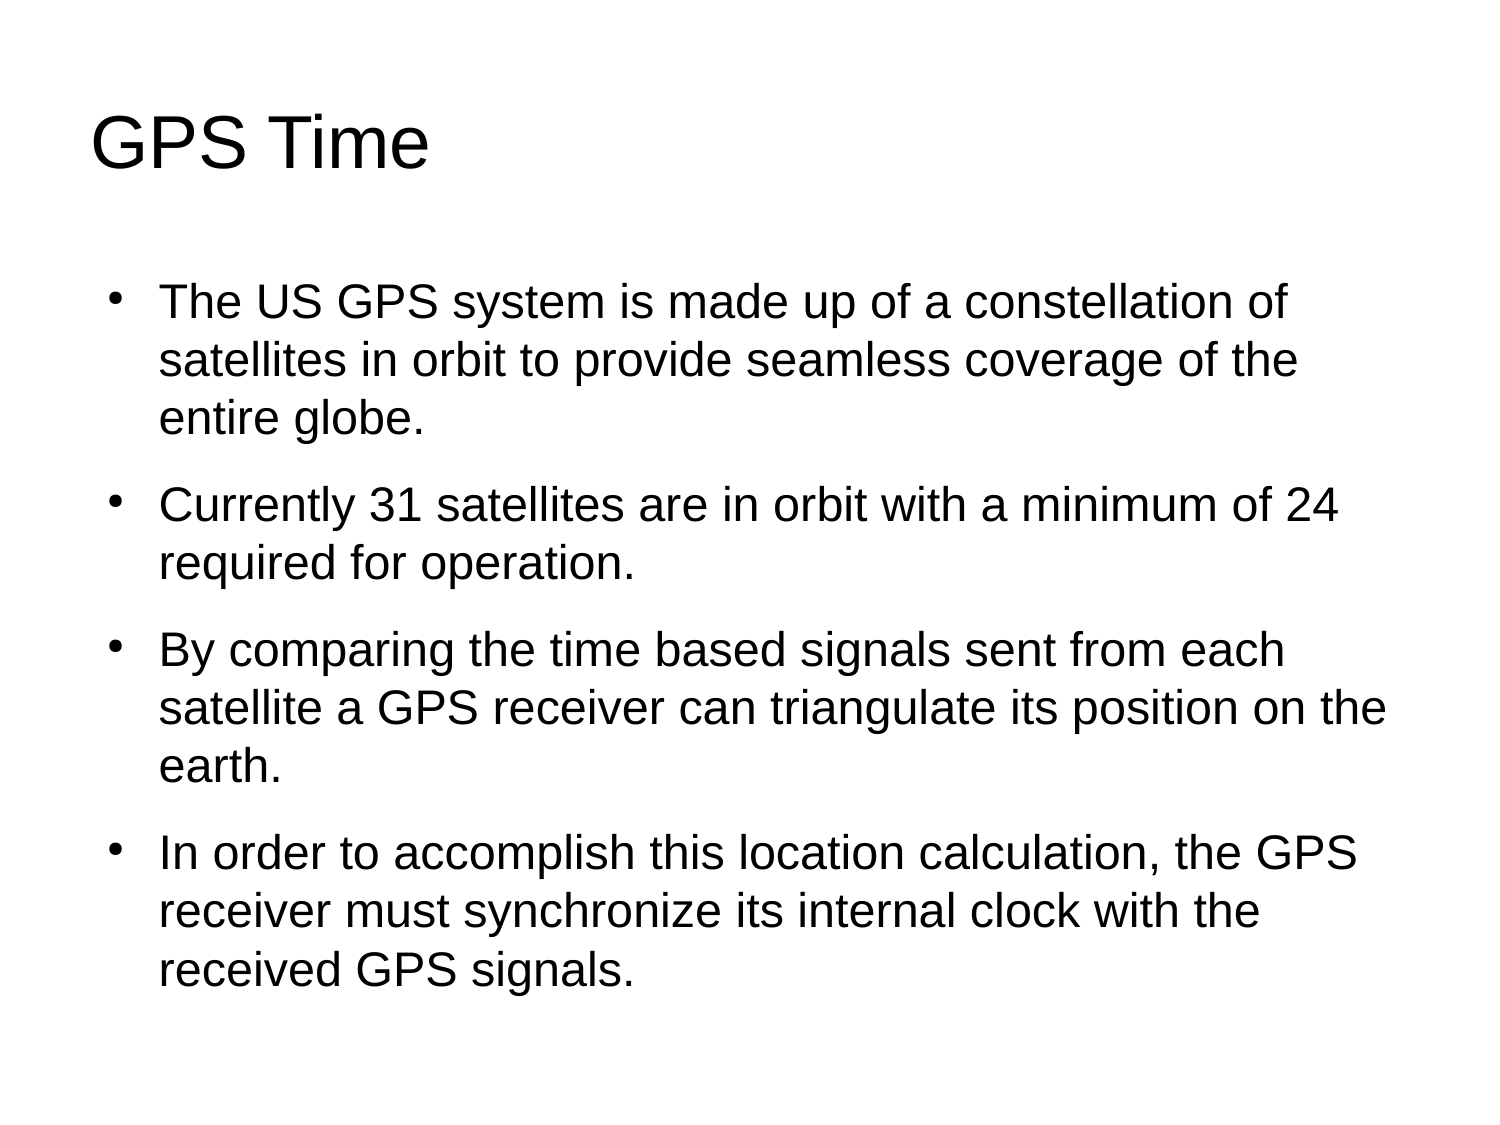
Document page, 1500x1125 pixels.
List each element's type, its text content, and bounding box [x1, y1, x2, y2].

list The US GPS system is made up of a constellation of satellites in orbit to provide seamless coverage of the entire globe. Currently 31 satellites are in orbit with a minimum of 24 required for operation. By comparing the time based signals sent from each satellite a GPS receiver can triangulate its position on the earth. In order to accomplish this location calculation, the GPS receiver must synchronize its internal clock with the received GPS signals. [75, 262, 1425, 1005]
title GPS Time [75, 45, 1425, 233]
